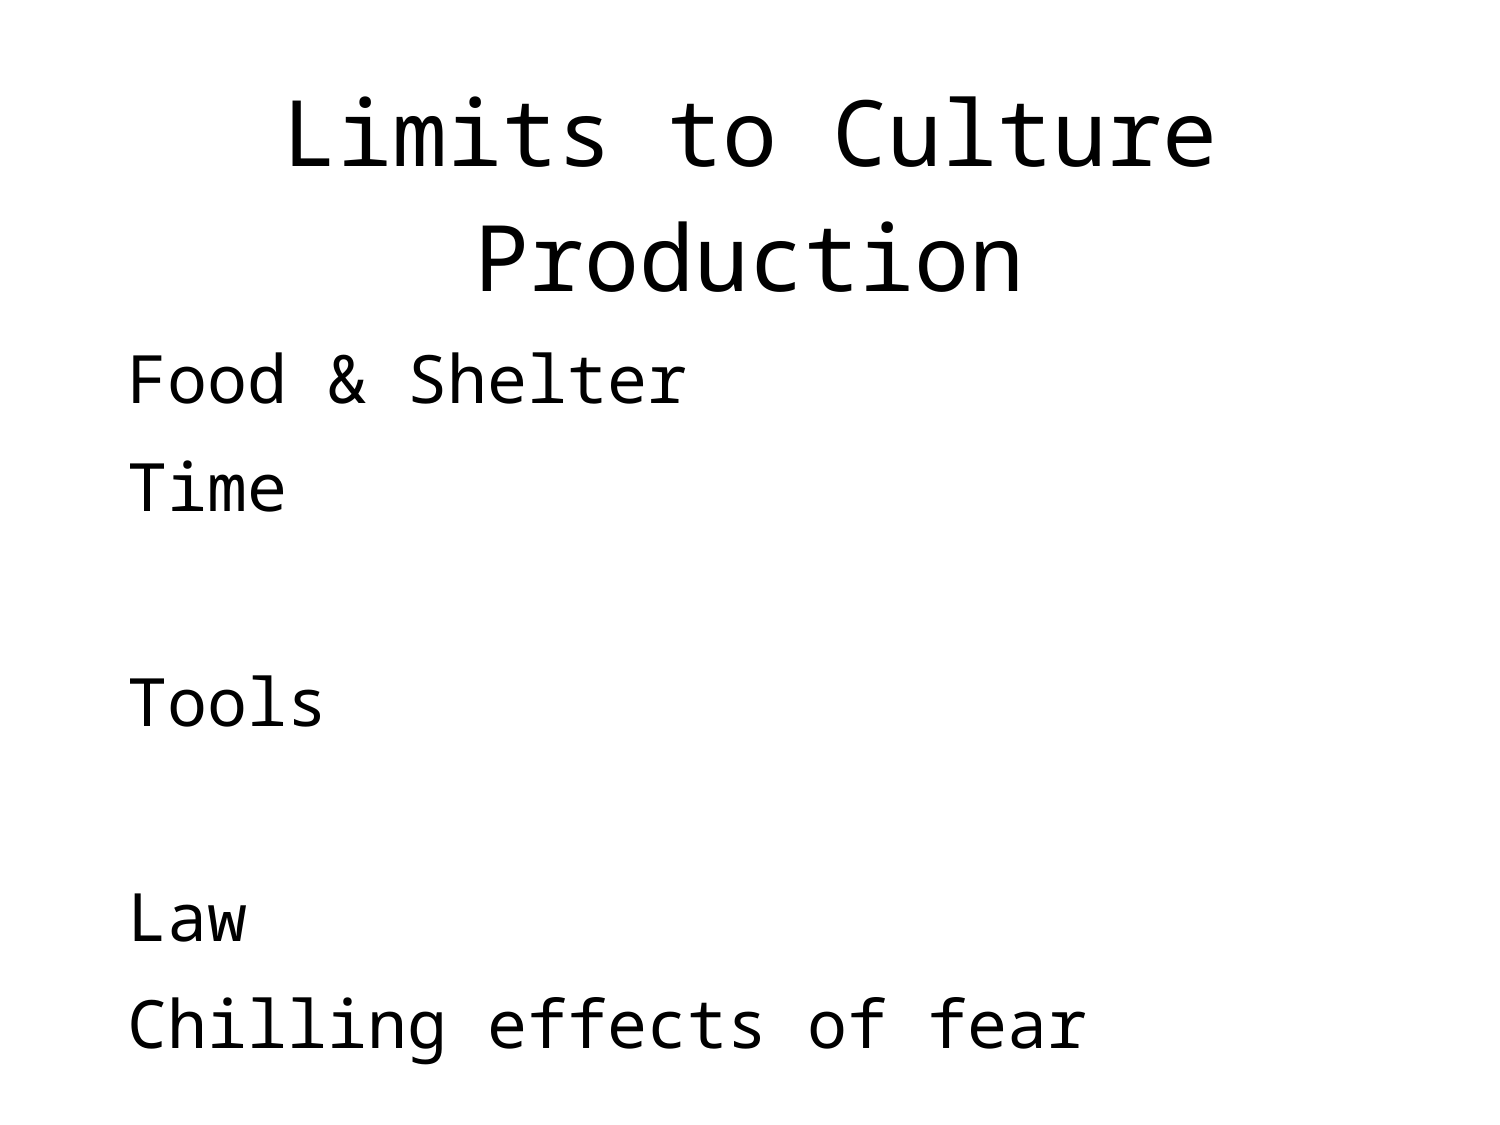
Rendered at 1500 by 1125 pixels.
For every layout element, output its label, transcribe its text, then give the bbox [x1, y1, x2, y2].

list Food & Shelter Time Tools Law Chilling effects of fear [112, 324, 1388, 1001]
title Limits to Culture Production [112, 76, 1388, 312]
